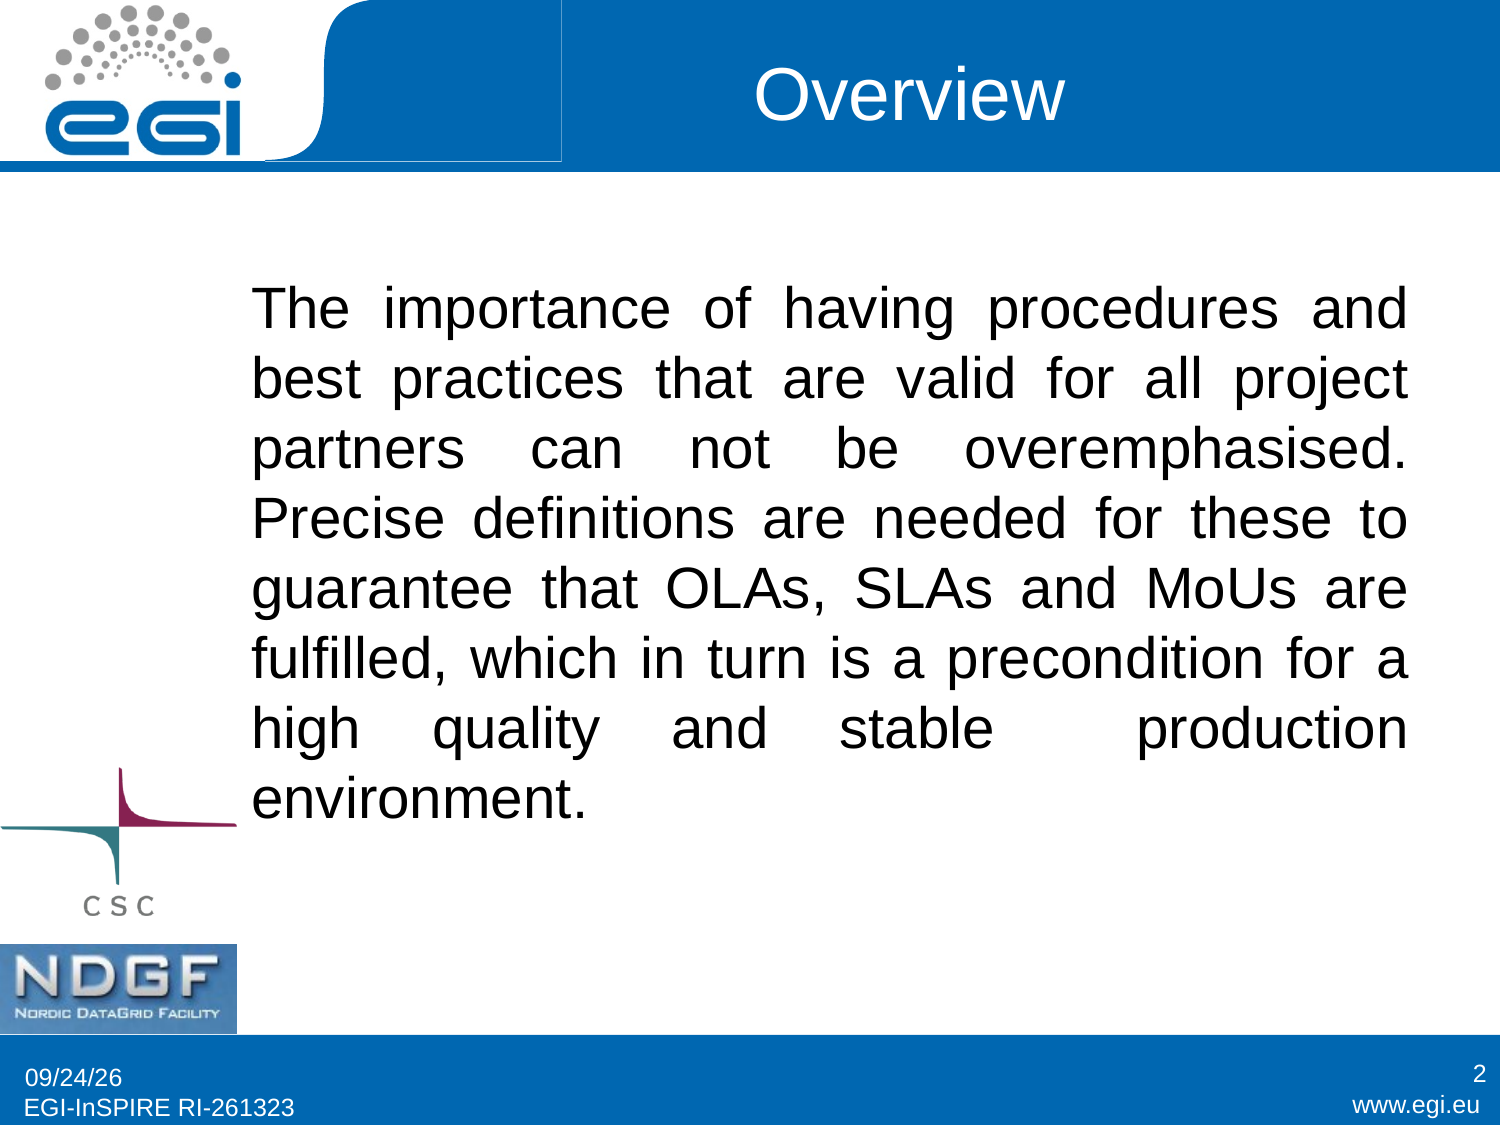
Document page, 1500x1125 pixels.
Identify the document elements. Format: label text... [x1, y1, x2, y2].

picture [0, 0, 265, 161]
list The importance of having procedures and best practices that are valid for all project partners can not be overemphasised. Precise definitions are needed for these to guarantee that OLAs, SLAs and MoUs are fulfilled, which in turn is a precondition for a high quality and stable production environment. [236, 262, 1426, 1006]
text_box 09/14/10 [10, 1046, 361, 1107]
picture [0, 944, 237, 1034]
title Overview [348, 0, 1471, 216]
text_box <number> [1151, 1042, 1500, 1103]
picture [0, 767, 236, 916]
